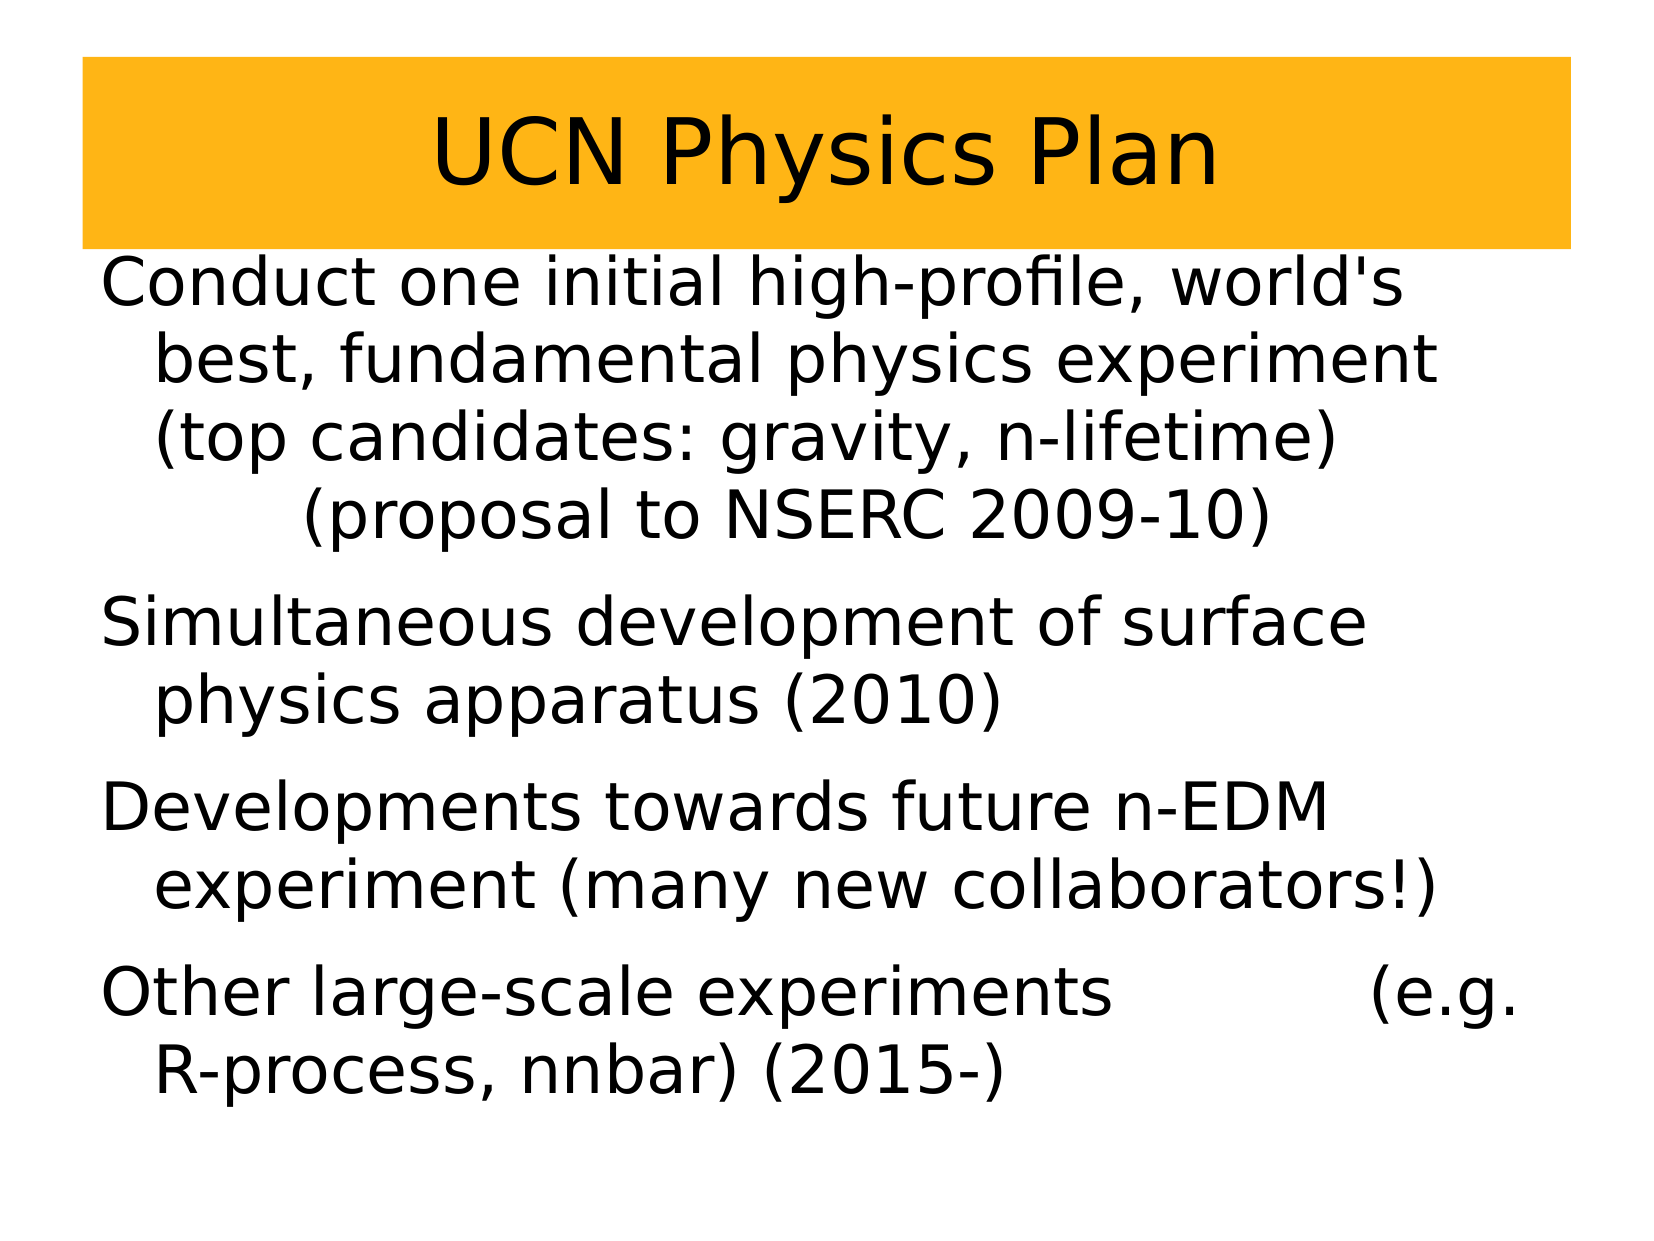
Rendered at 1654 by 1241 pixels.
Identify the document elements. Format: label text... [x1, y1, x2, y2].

list Conduct one initial high-profile, world's best, fundamental physics experiment (top candidates: gravity, n-lifetime) (proposal to NSERC 2009-10) Simultaneous development of surface physics apparatus (2010) Developments towards future n-EDM experiment (many new collaborators!) Other large-scale experiments (e.g. R-process, nnbar) (2015-) [82, 242, 1571, 1110]
title UCN Physics Plan [82, 56, 1571, 242]
